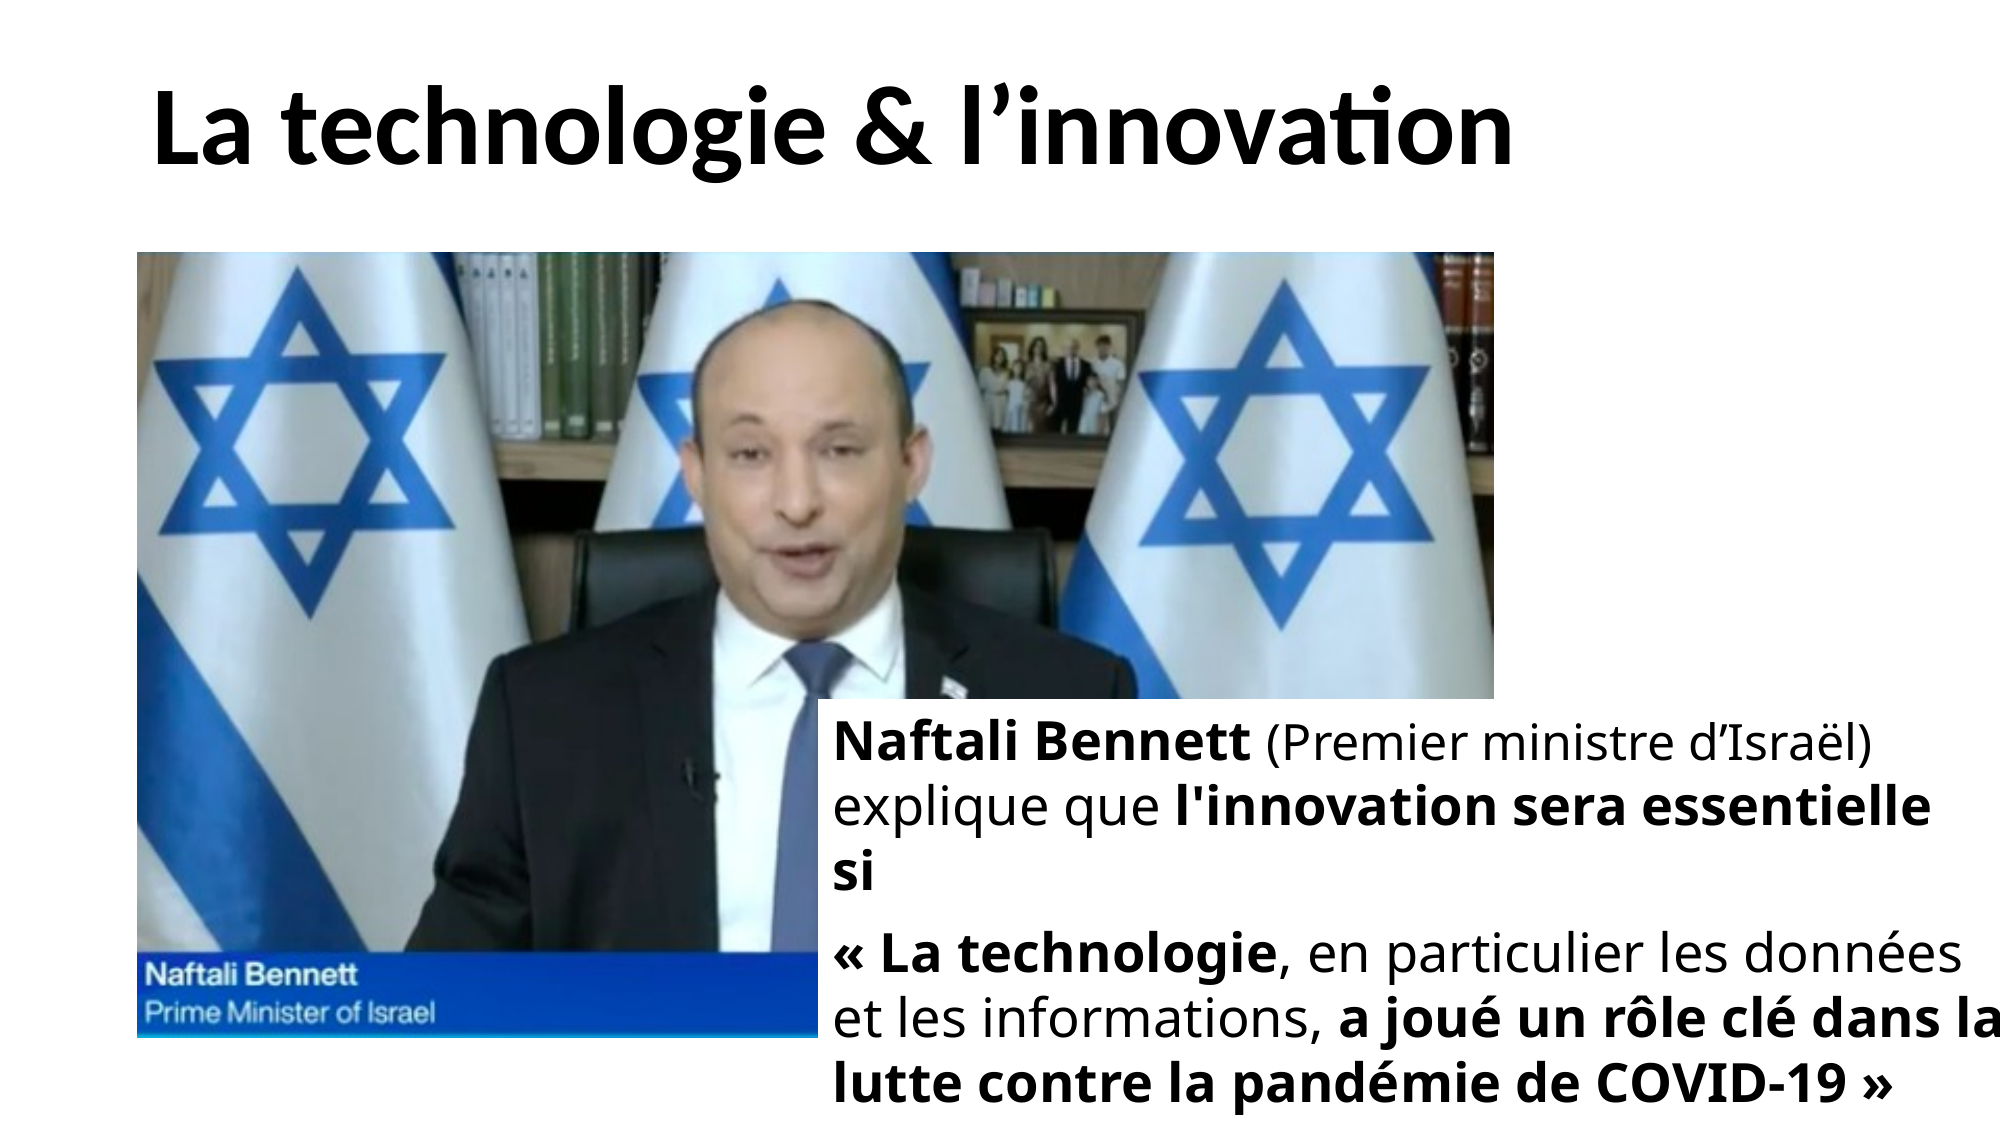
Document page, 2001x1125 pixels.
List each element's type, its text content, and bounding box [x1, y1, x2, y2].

picture [137, 252, 1494, 1035]
text_box « La technologie, en particulier les données et les informations, a joué un rôle clé dans la lutte contre la pandémie de COVID-19 » [818, 911, 2000, 1121]
title La technologie & l’innovation [137, 59, 1863, 278]
text_box Naftali Bennett (Premier ministre d’Israël) explique que l'innovation sera essentielle si nous voulons éviter une catastrophe climatique. [818, 699, 1966, 911]
